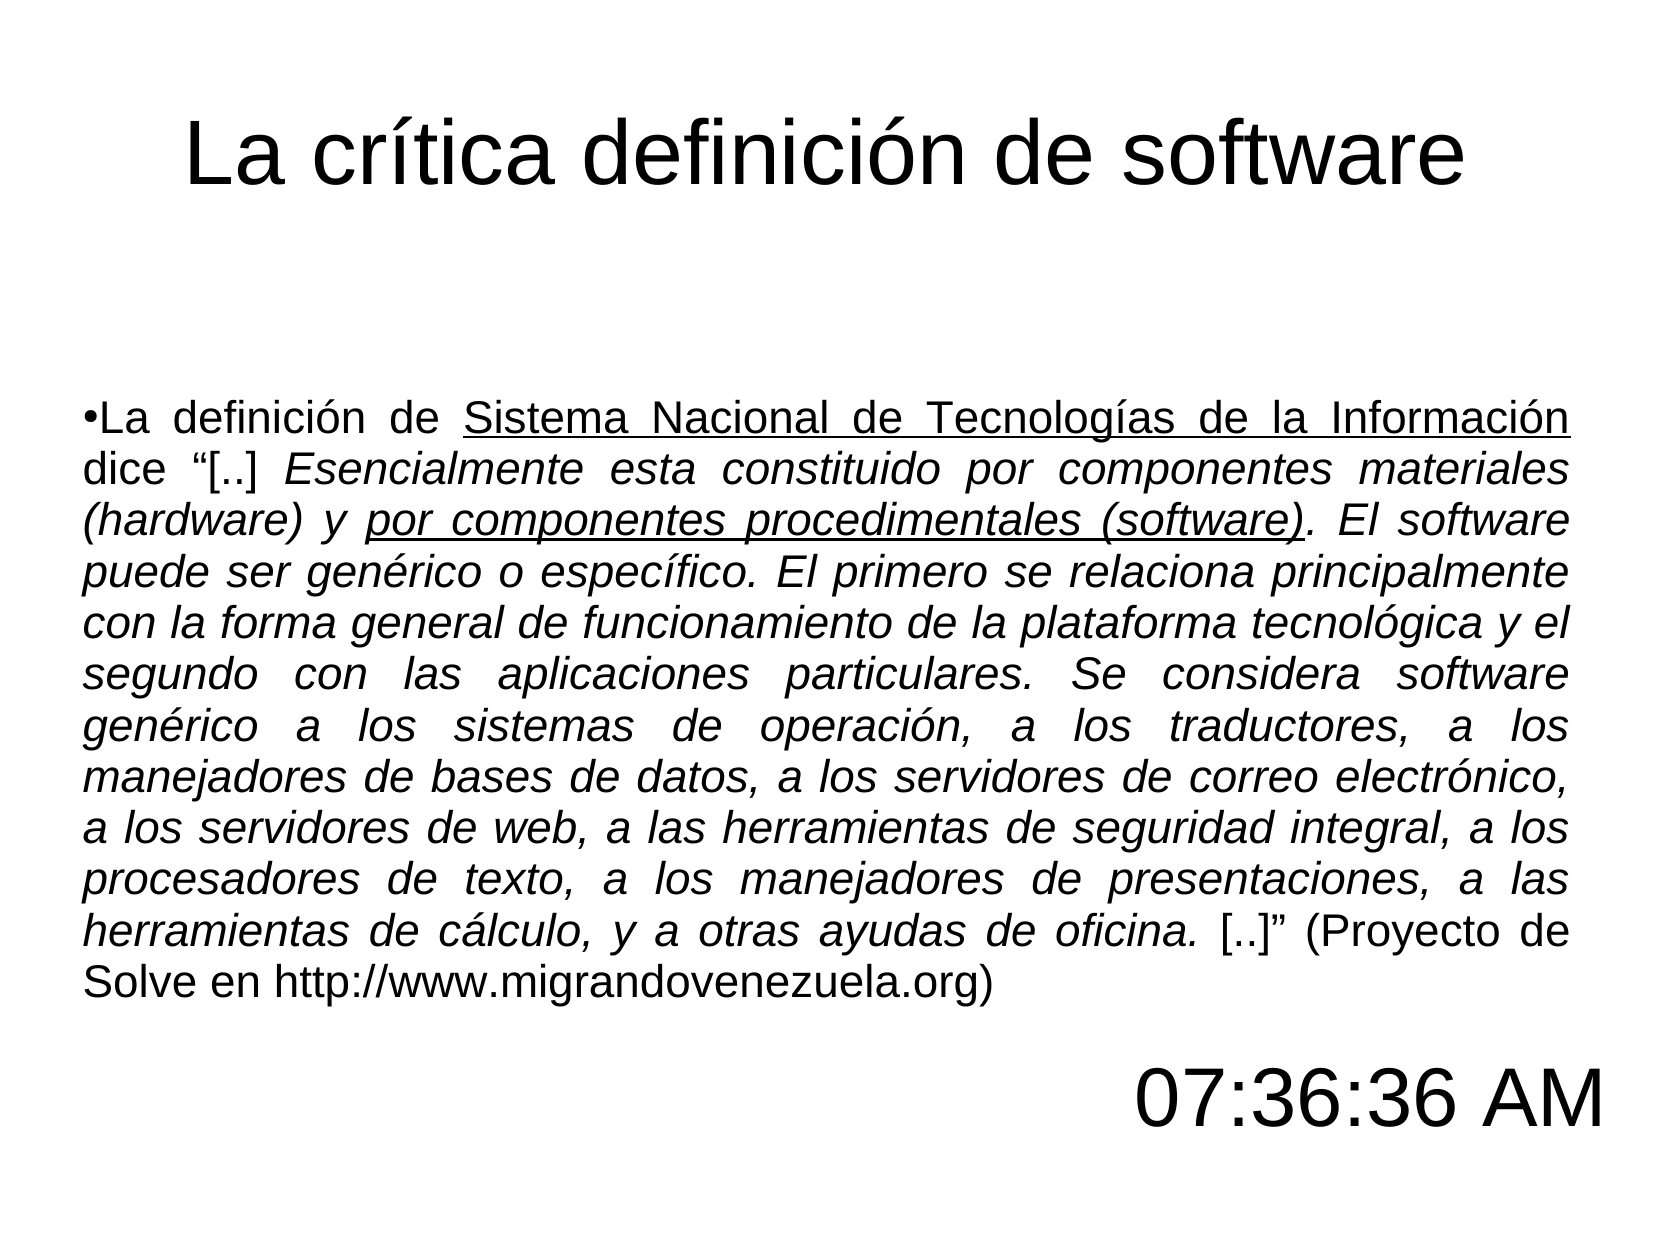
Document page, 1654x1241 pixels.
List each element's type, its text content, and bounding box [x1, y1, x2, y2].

text_box 08:12:45 AM [1162, 1044, 1580, 1163]
subtitle La definición de Sistema Nacional de Tecnologías de la Información dice “[..] Esencialmente esta constituido por componentes materiales (hardware) y por componentes procedimentales (software). El software puede ser genérico o específico. El primero se relaciona principalmente con la forma general de funcionamiento de la plataforma tecnológica y el segundo con las aplicaciones particulares. Se considera software genérico a los sistemas de operación, a los traductores, a los manejadores de bases de datos, a los servidores de correo electrónico, a los servidores de web, a las herramientas de seguridad integral, a los procesadores de texto, a los manejadores de presentaciones, a las herramientas de cálculo, y a otras ayudas de oficina. [..]” (Proyecto de Solve en http://www.migrandovenezuela.org) [82, 290, 1571, 1109]
title La crítica definición de software [82, 49, 1571, 257]
